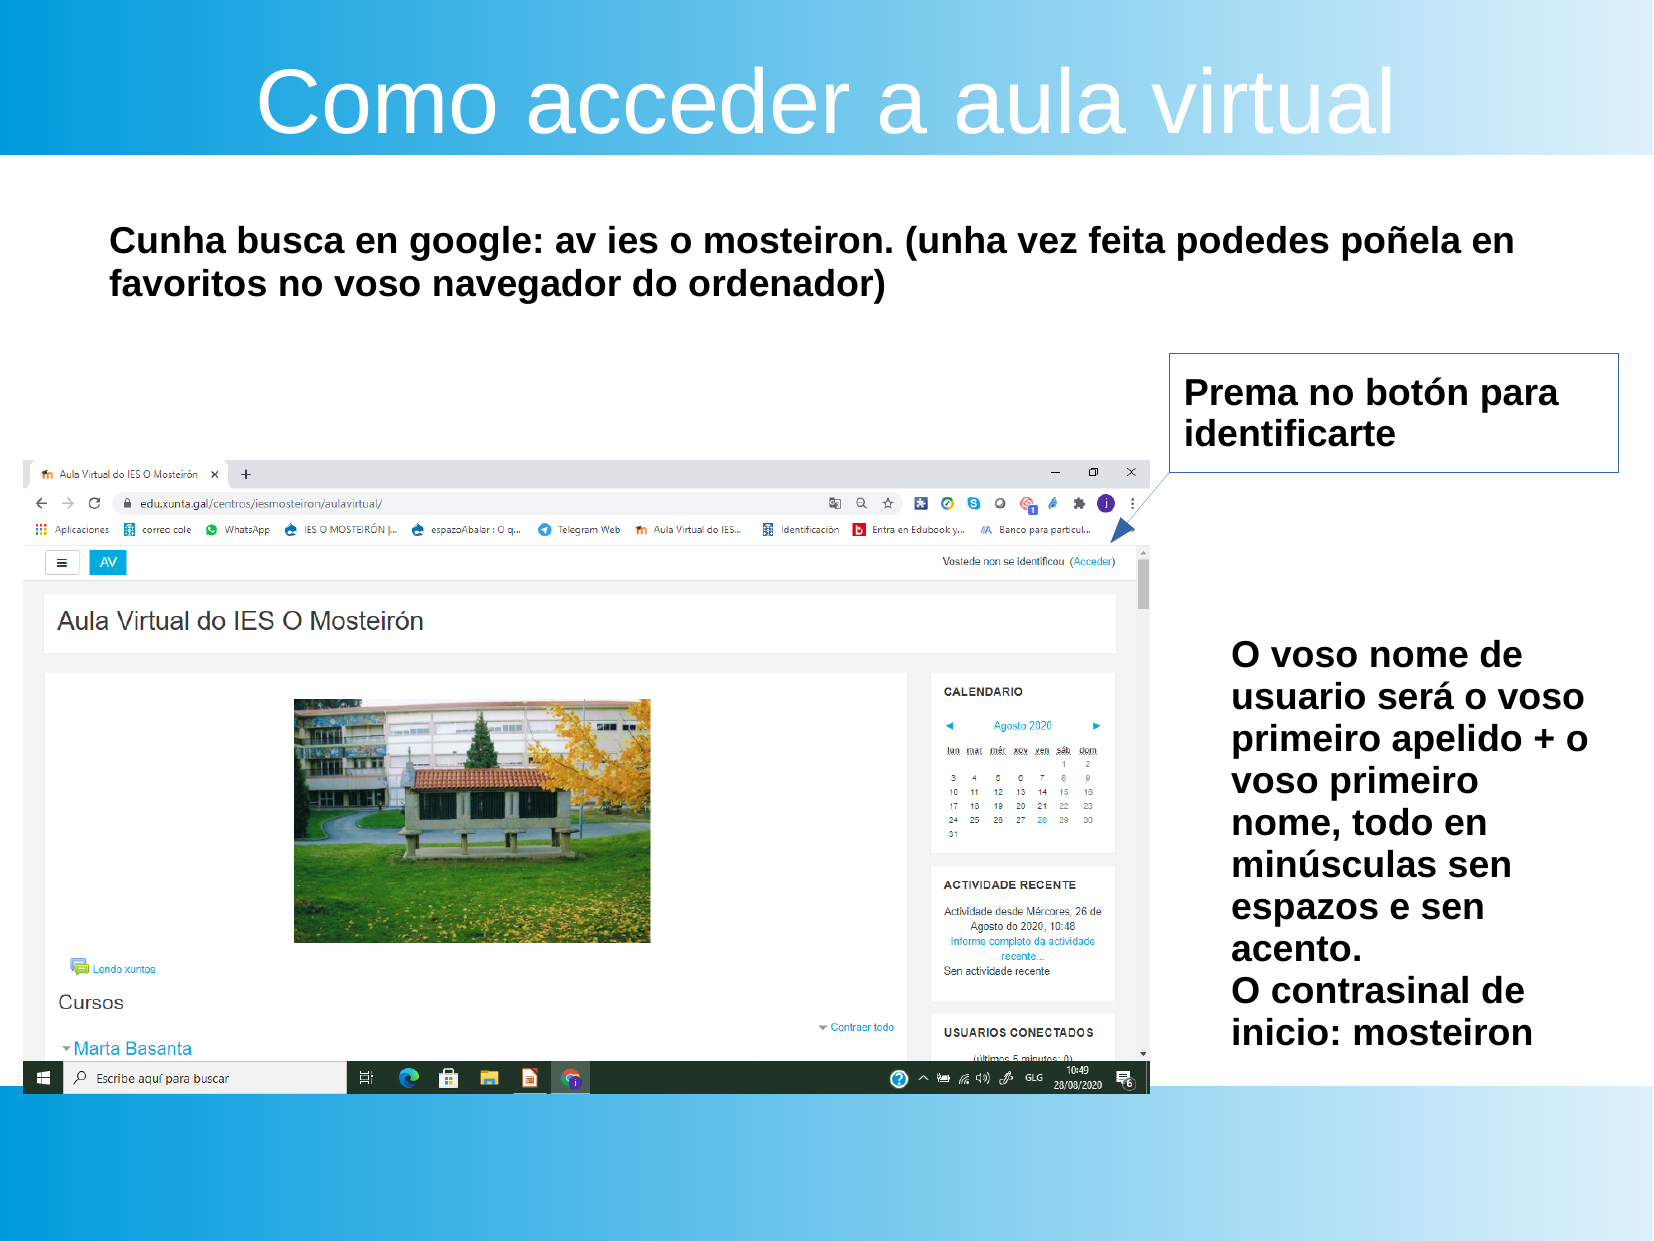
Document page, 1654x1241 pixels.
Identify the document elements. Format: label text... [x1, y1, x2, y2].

text_box O voso nome de usuario será o voso primeiro apelido + o voso primeiro nome, todo en minúsculas sen espazos e sen acento. O contrasinal de inicio: mosteiron [1216, 625, 1607, 1061]
text_box Cunha busca en google: av ies o mosteiron. (unha vez feita podedes poñela en favoritos no voso navegador do ordenador) [94, 212, 1560, 354]
picture [23, 460, 1150, 1241]
text_box Prema no botón para identificarte [1169, 353, 1619, 473]
title Como acceder a aula virtual [82, 49, 1571, 155]
